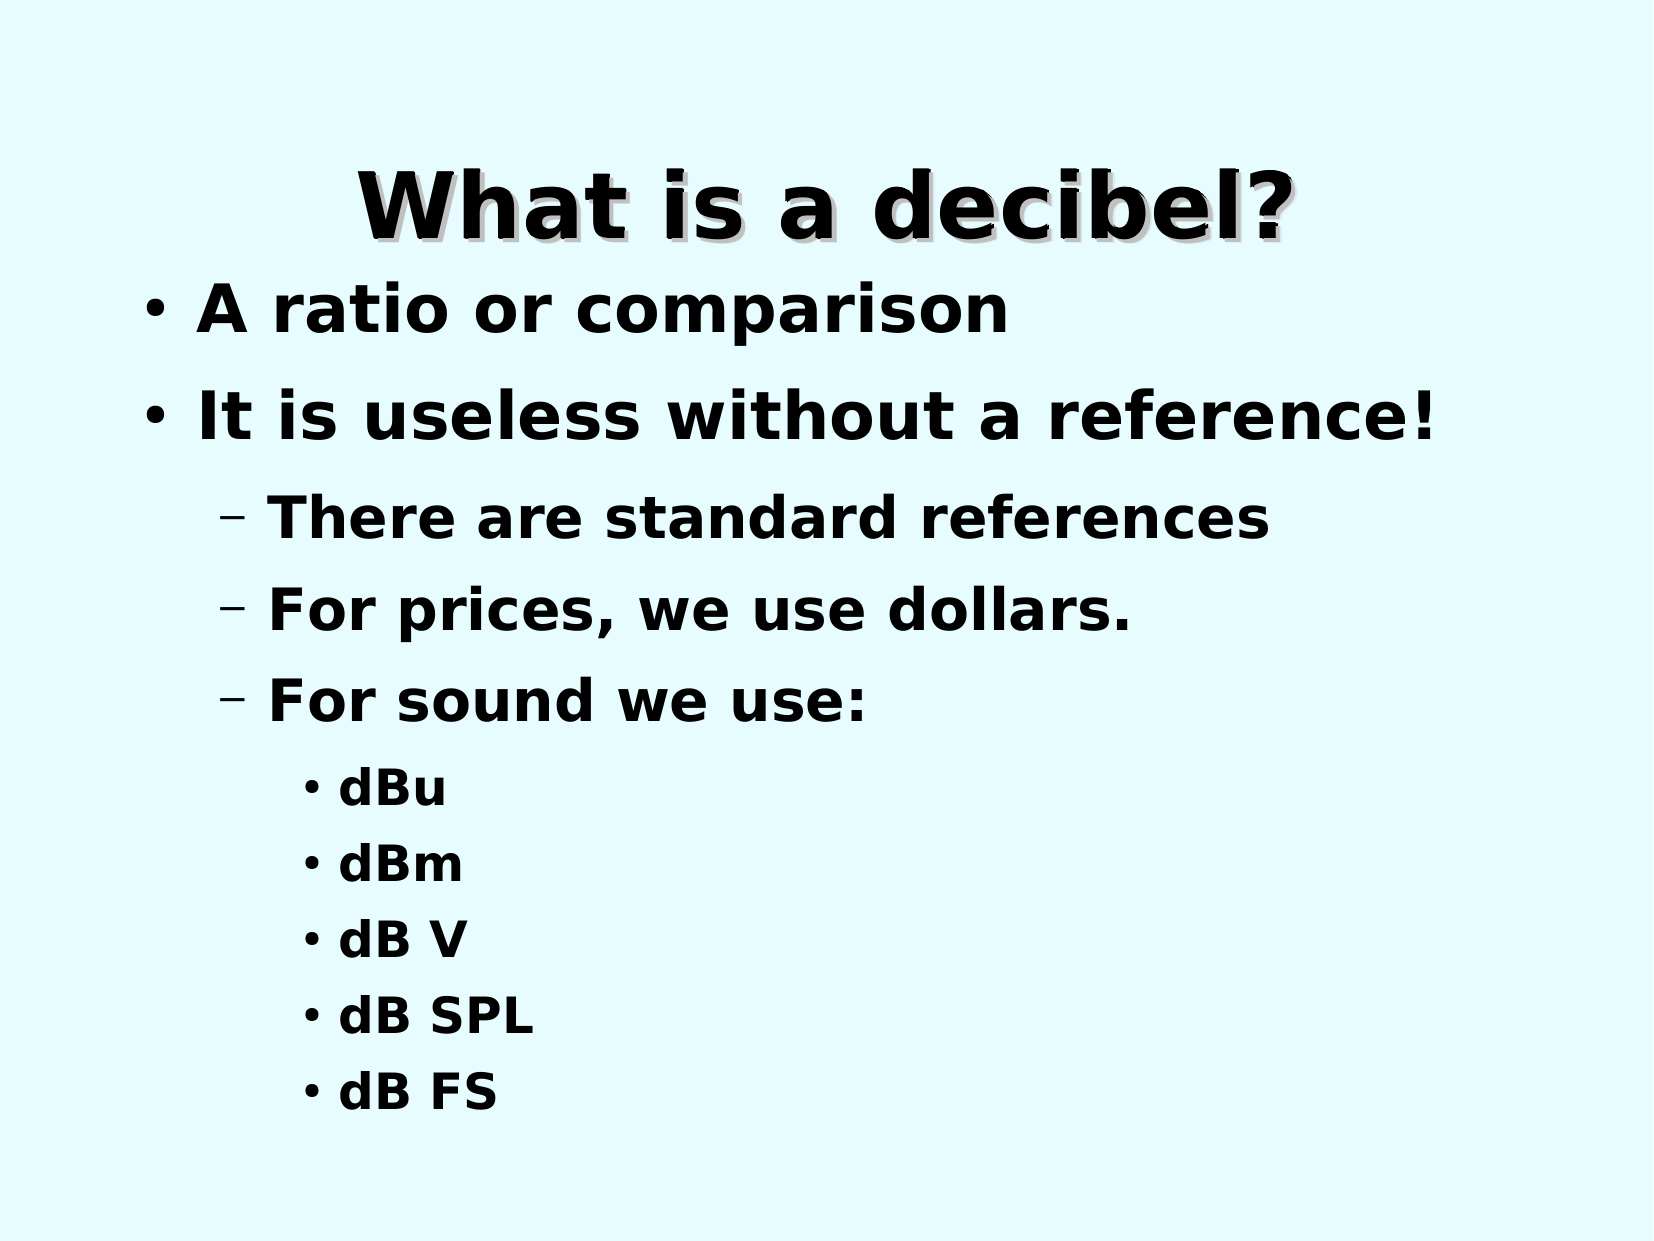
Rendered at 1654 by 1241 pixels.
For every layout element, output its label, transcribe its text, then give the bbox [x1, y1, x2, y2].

title What is a decibel? [121, 102, 1534, 311]
list A ratio or comparison It is useless without a reference! There are standard references For prices, we use dollars. For sound we use: dBu dBm dB V dB SPL dB FS [126, 270, 1538, 1137]
